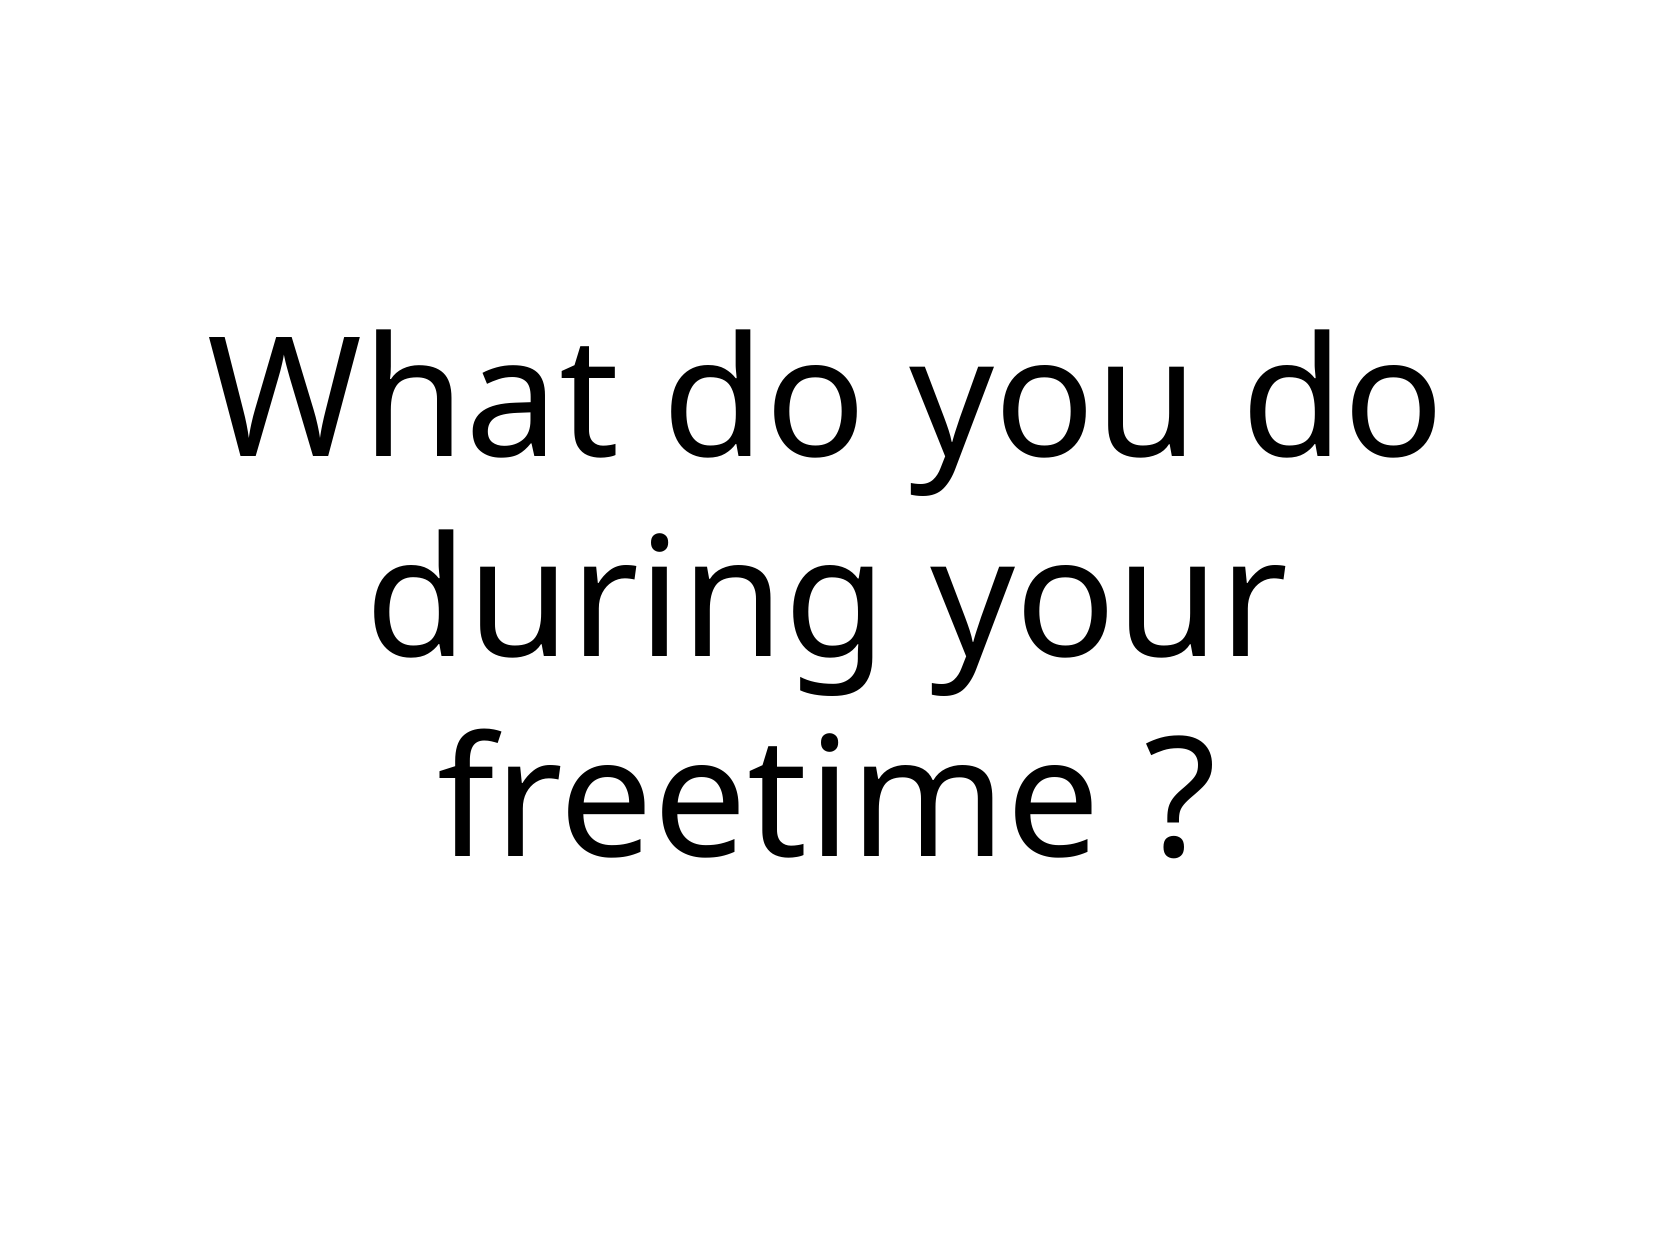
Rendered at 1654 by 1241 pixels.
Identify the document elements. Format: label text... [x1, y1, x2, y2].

title What do you do during your freetime ? [82, 56, 1571, 1123]
